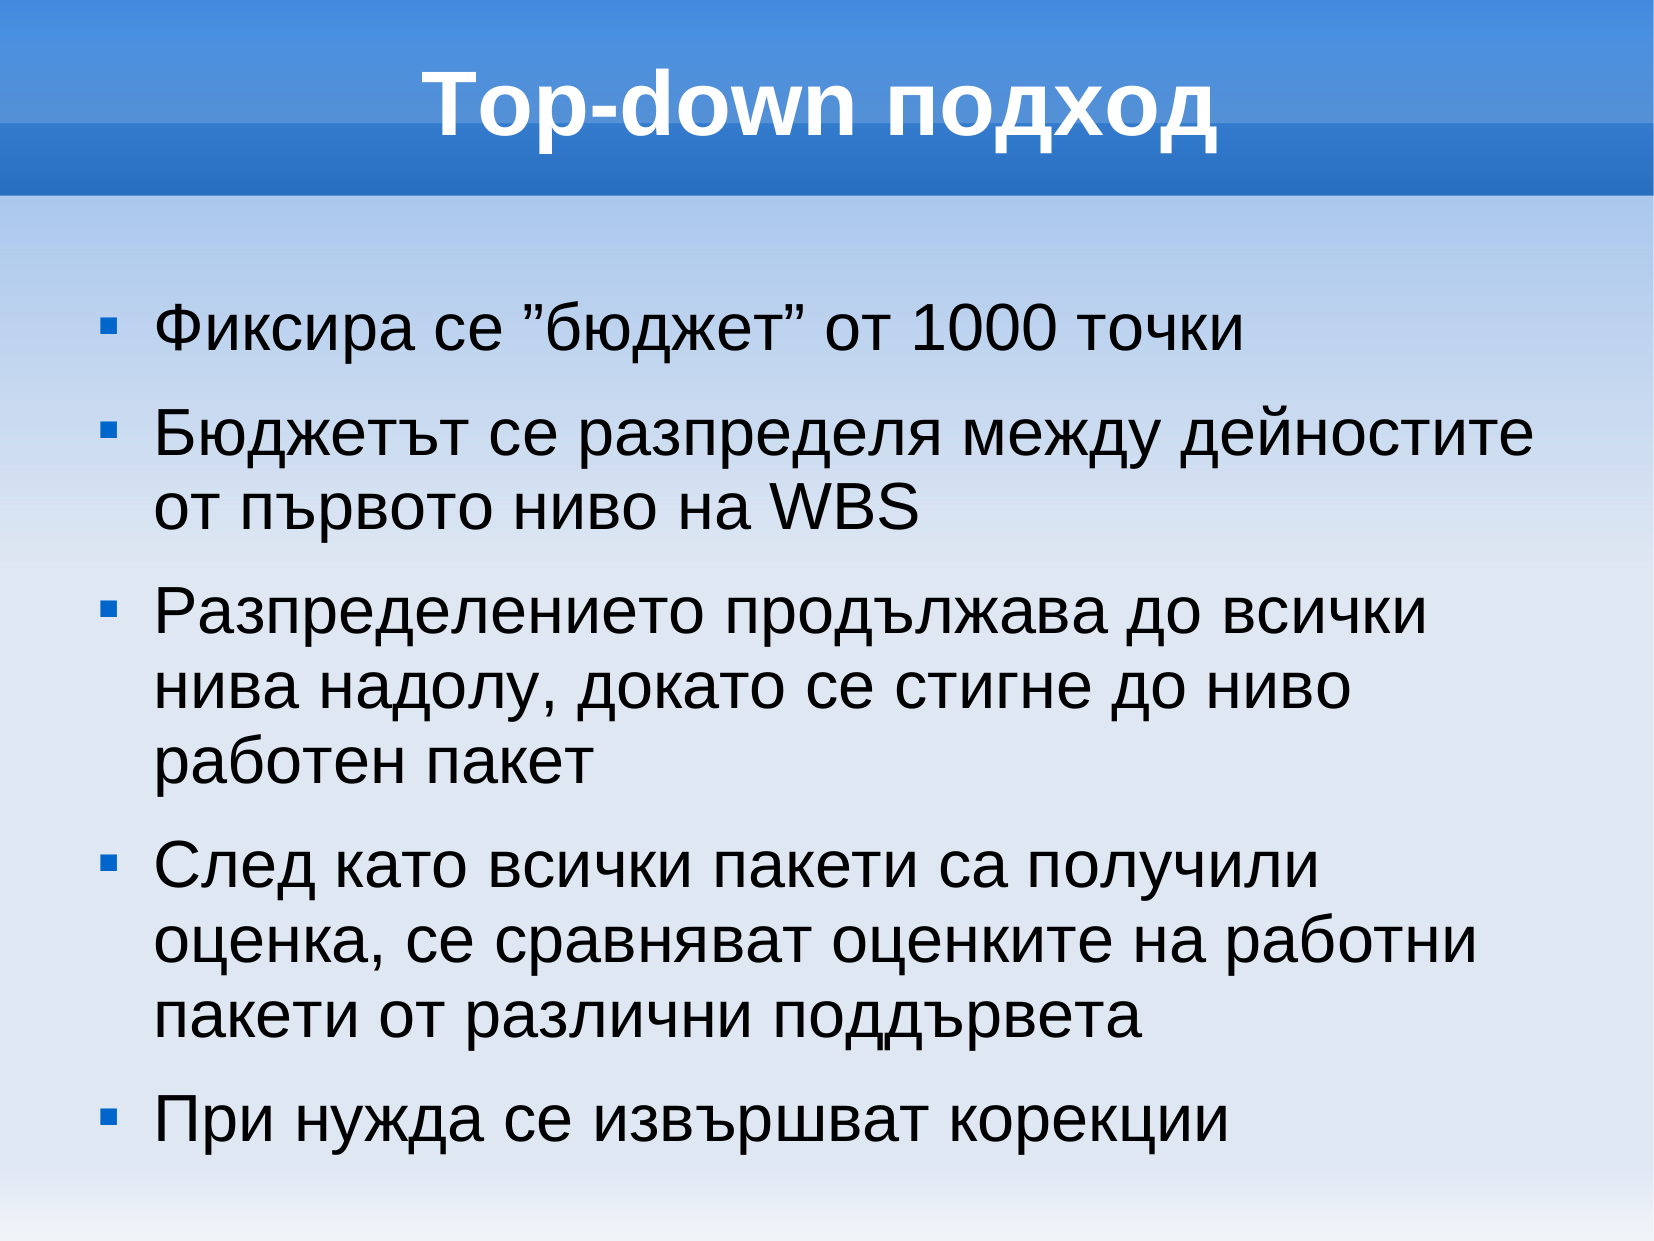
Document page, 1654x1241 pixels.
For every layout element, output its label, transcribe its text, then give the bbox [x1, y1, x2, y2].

list Фиксира се ”бюджет” от 1000 точки Бюджетът се разпределя между дейностите от първото ниво на WBS Разпределението продължава до всички нива надолу, докато се стигне до ниво работен пакет След като всички пакети са получили оценка, се сравняват оценките на работни пакети от различни поддървета При нужда се извършват корекции [82, 290, 1571, 1157]
title Top-down подход [76, 0, 1565, 208]
picture [0, 0, 1654, 1241]
